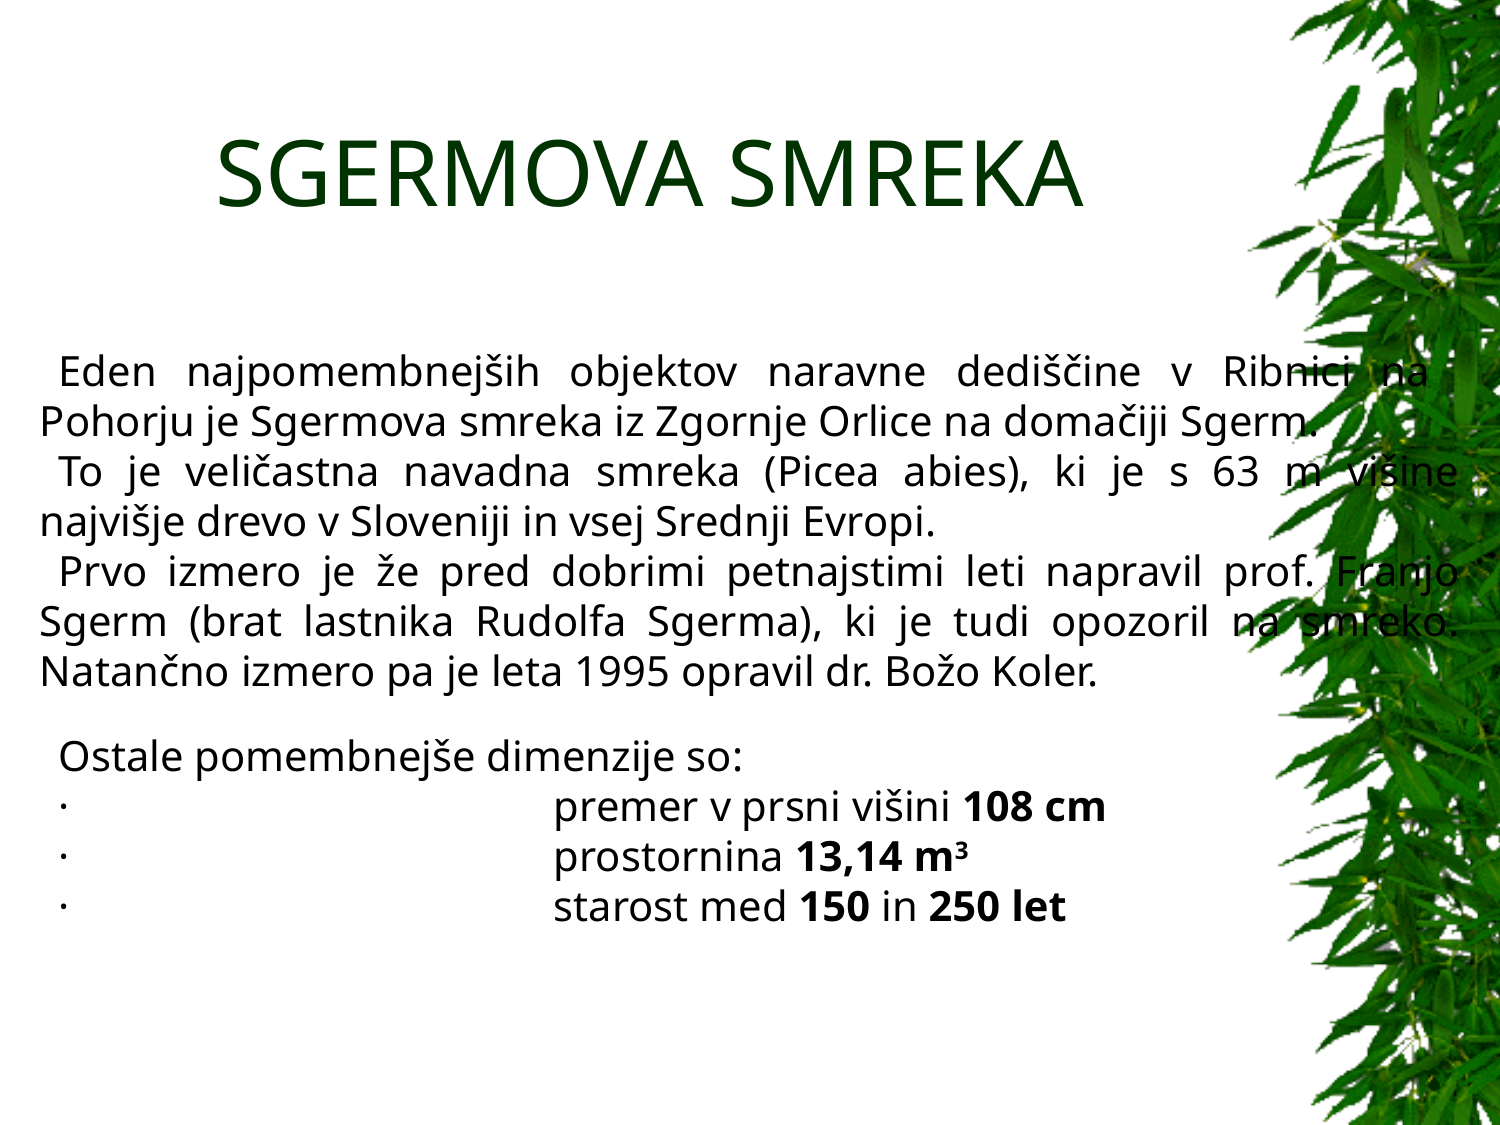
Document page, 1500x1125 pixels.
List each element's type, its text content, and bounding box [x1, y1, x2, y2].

picture [1206, 0, 1500, 1125]
text_box Ostale pomembnejše dimenzije so: · premer v prsni višini 108 cm · prostornina 13,14 m3 · starost med 150 in 250 let [24, 749, 1475, 960]
text_box Eden najpomembnejših objektov naravne dediščine v Ribnici na Pohorju je Sgermova smreka iz Zgornje Orlice na domačiji Sgerm. To je veličastna navadna smreka (Picea abies), ki je s 63 m višine najvišje drevo v Sloveniji in vsej Srednji Evropi. Prvo izmero je že pred dobrimi petnajstimi leti napravil prof. Franjo Sgerm (brat lastnika Rudolfa Sgerma), ki je tudi opozoril na smreko. Natančno izmero pa je leta 1995 opravil dr. Božo Koler. [24, 337, 1475, 749]
title SGERMOVA SMREKA [37, 107, 1263, 233]
